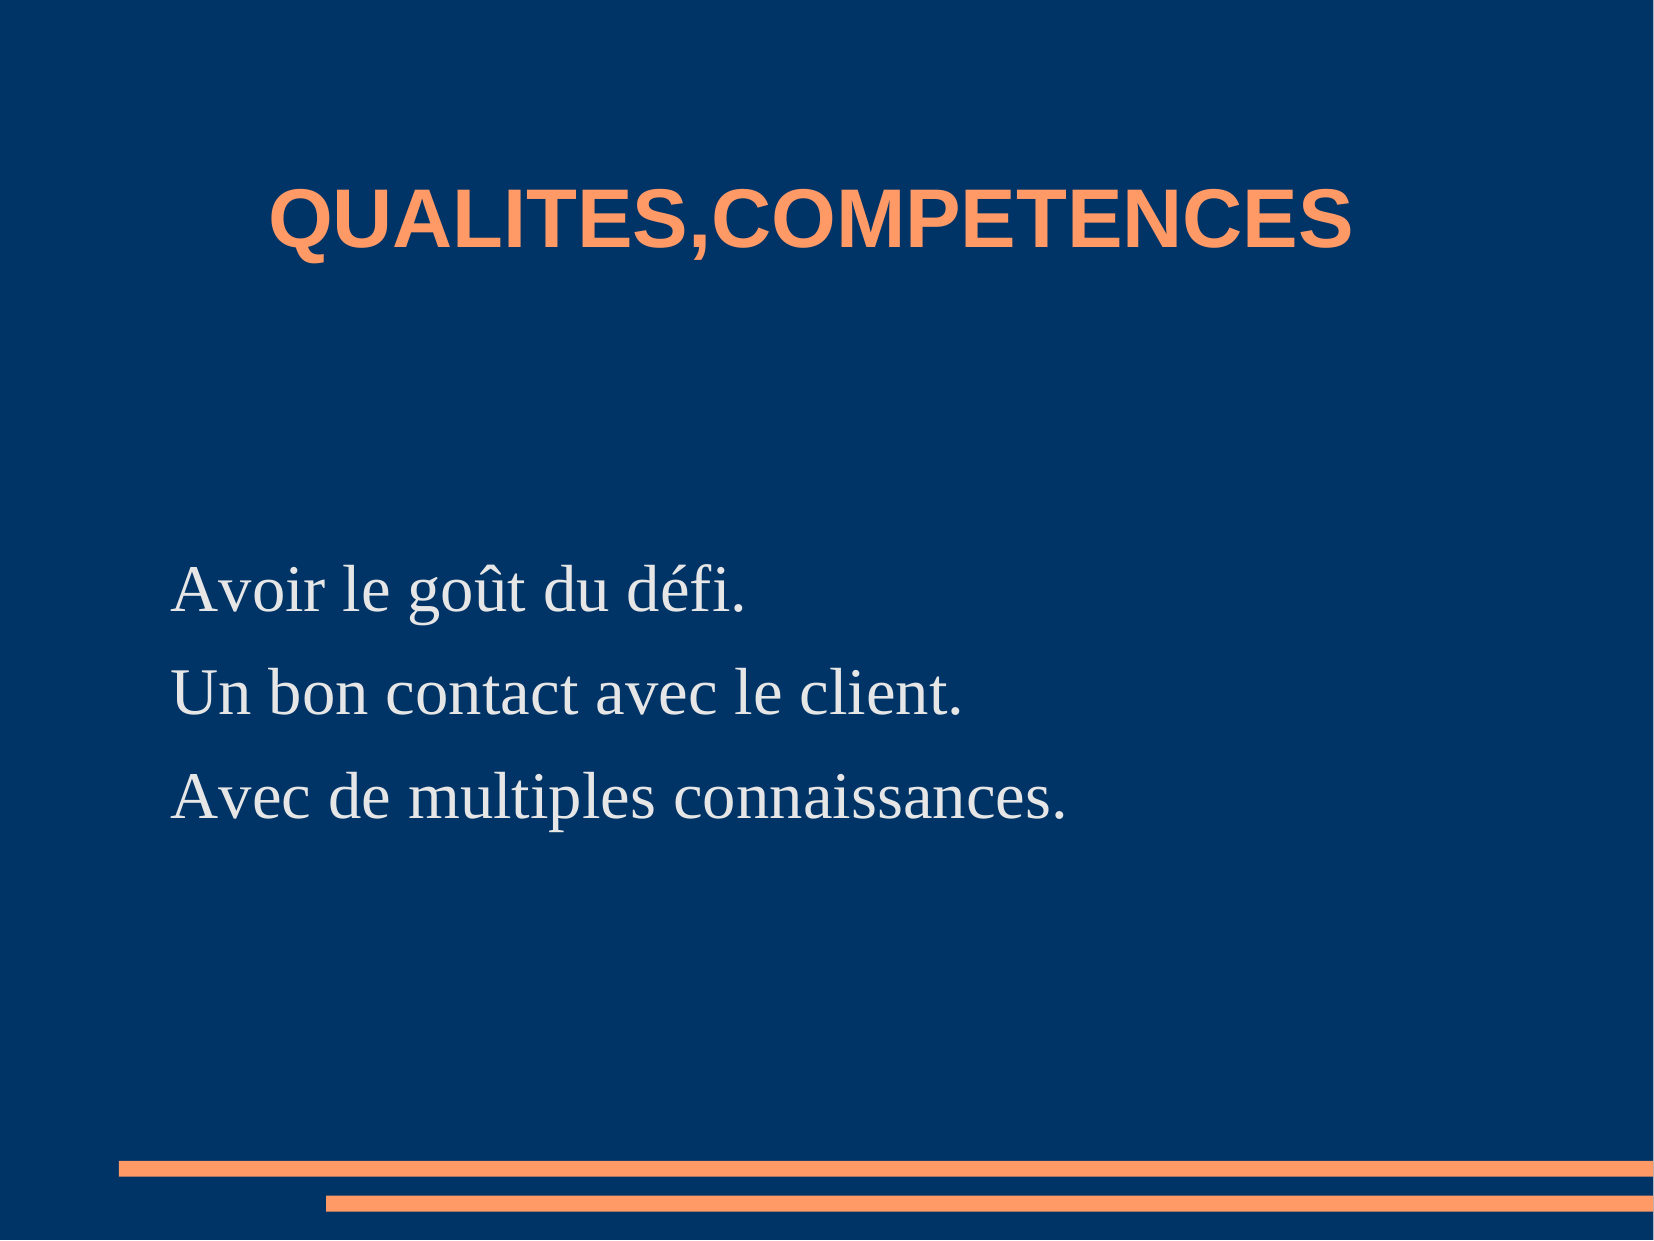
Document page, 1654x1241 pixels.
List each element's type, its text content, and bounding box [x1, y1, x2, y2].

list Avoir le goût du défi. Un bon contact avec le client. Avec de multiples connaissances. [152, 344, 1534, 1127]
title QUALITES,COMPETENCES [88, 114, 1534, 322]
